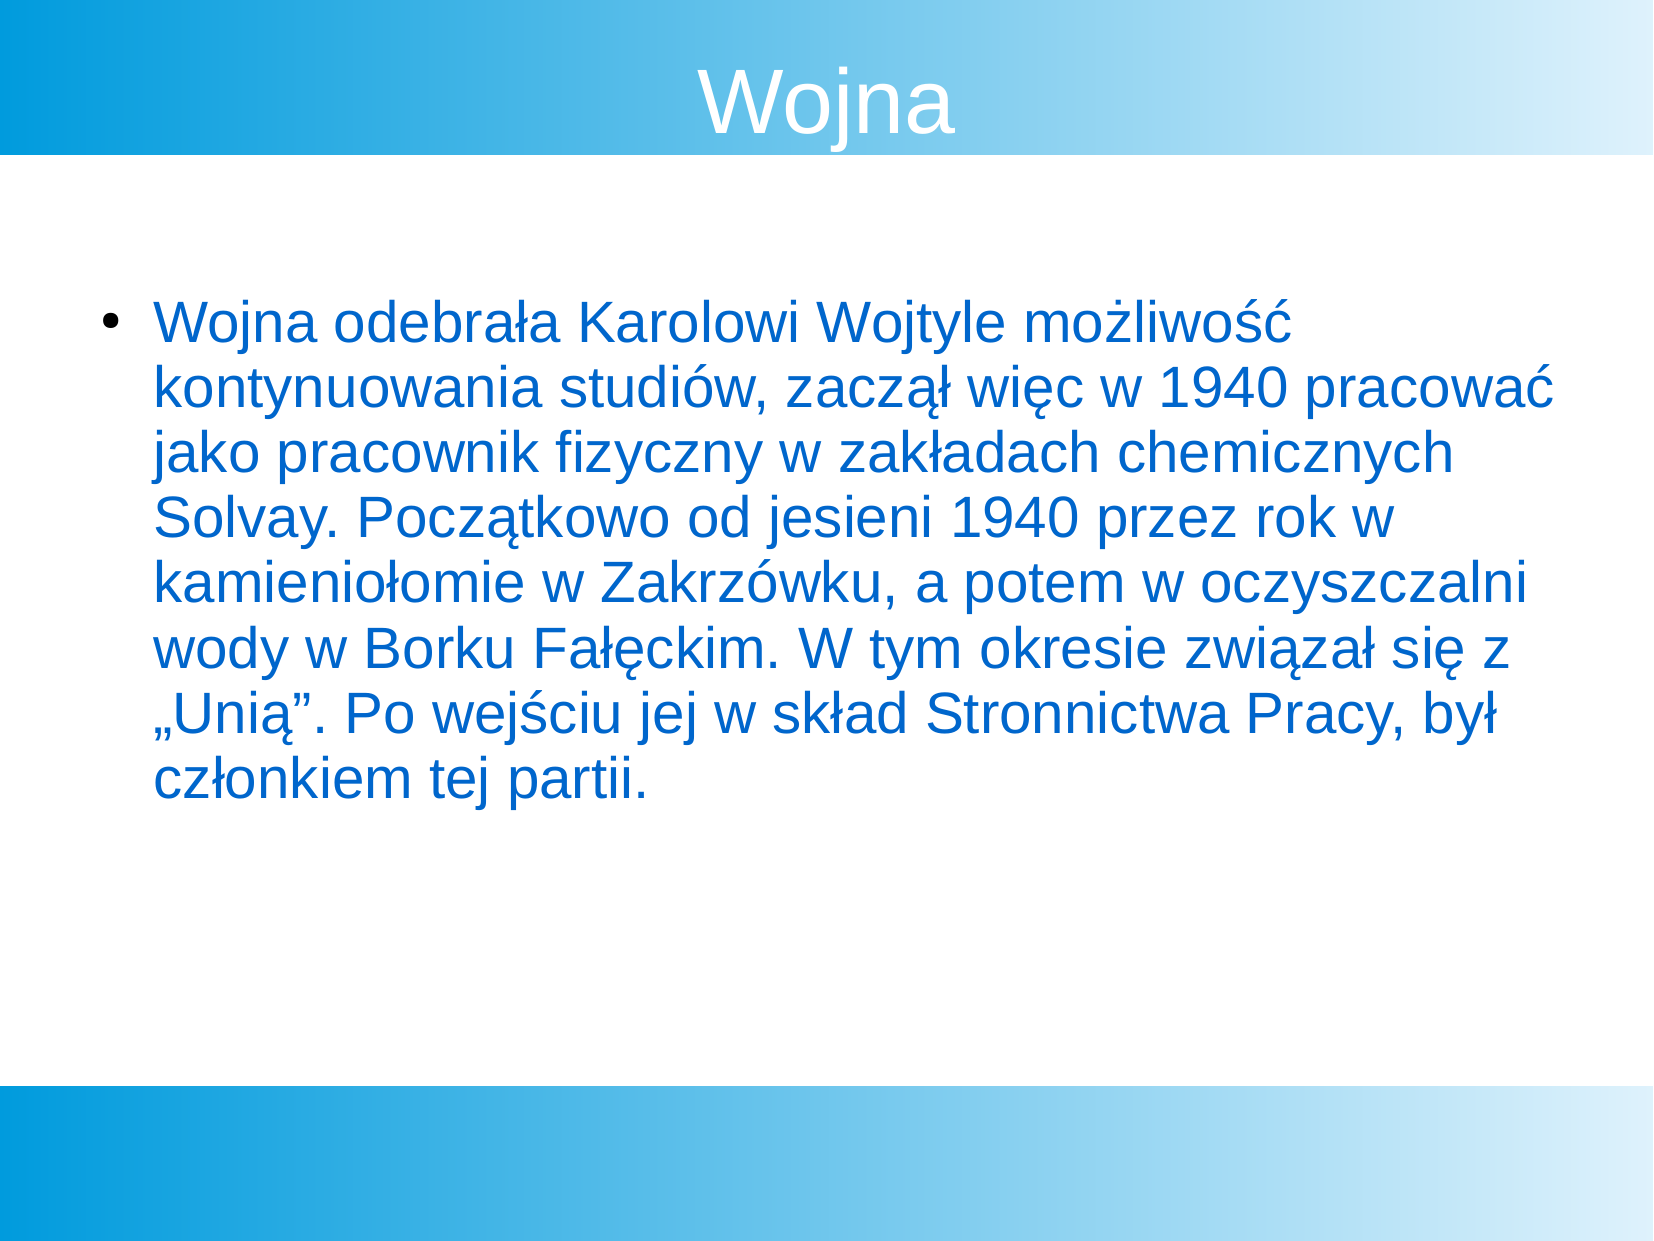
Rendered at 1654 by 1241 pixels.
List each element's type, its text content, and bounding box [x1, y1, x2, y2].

list Wojna odebrała Karolowi Wojtyle możliwość kontynuowania studiów, zaczął więc w 1940 pracować jako pracownik fizyczny w zakładach chemicznych Solvay. Początkowo od jesieni 1940 przez rok w kamieniołomie w Zakrzówku, a potem w oczyszczalni wody w Borku Fałęckim. W tym okresie związał się z „Unią”. Po wejściu jej w skład Stronnictwa Pracy, był członkiem tej partii. [82, 290, 1571, 1010]
title Wojna [82, 49, 1571, 155]
